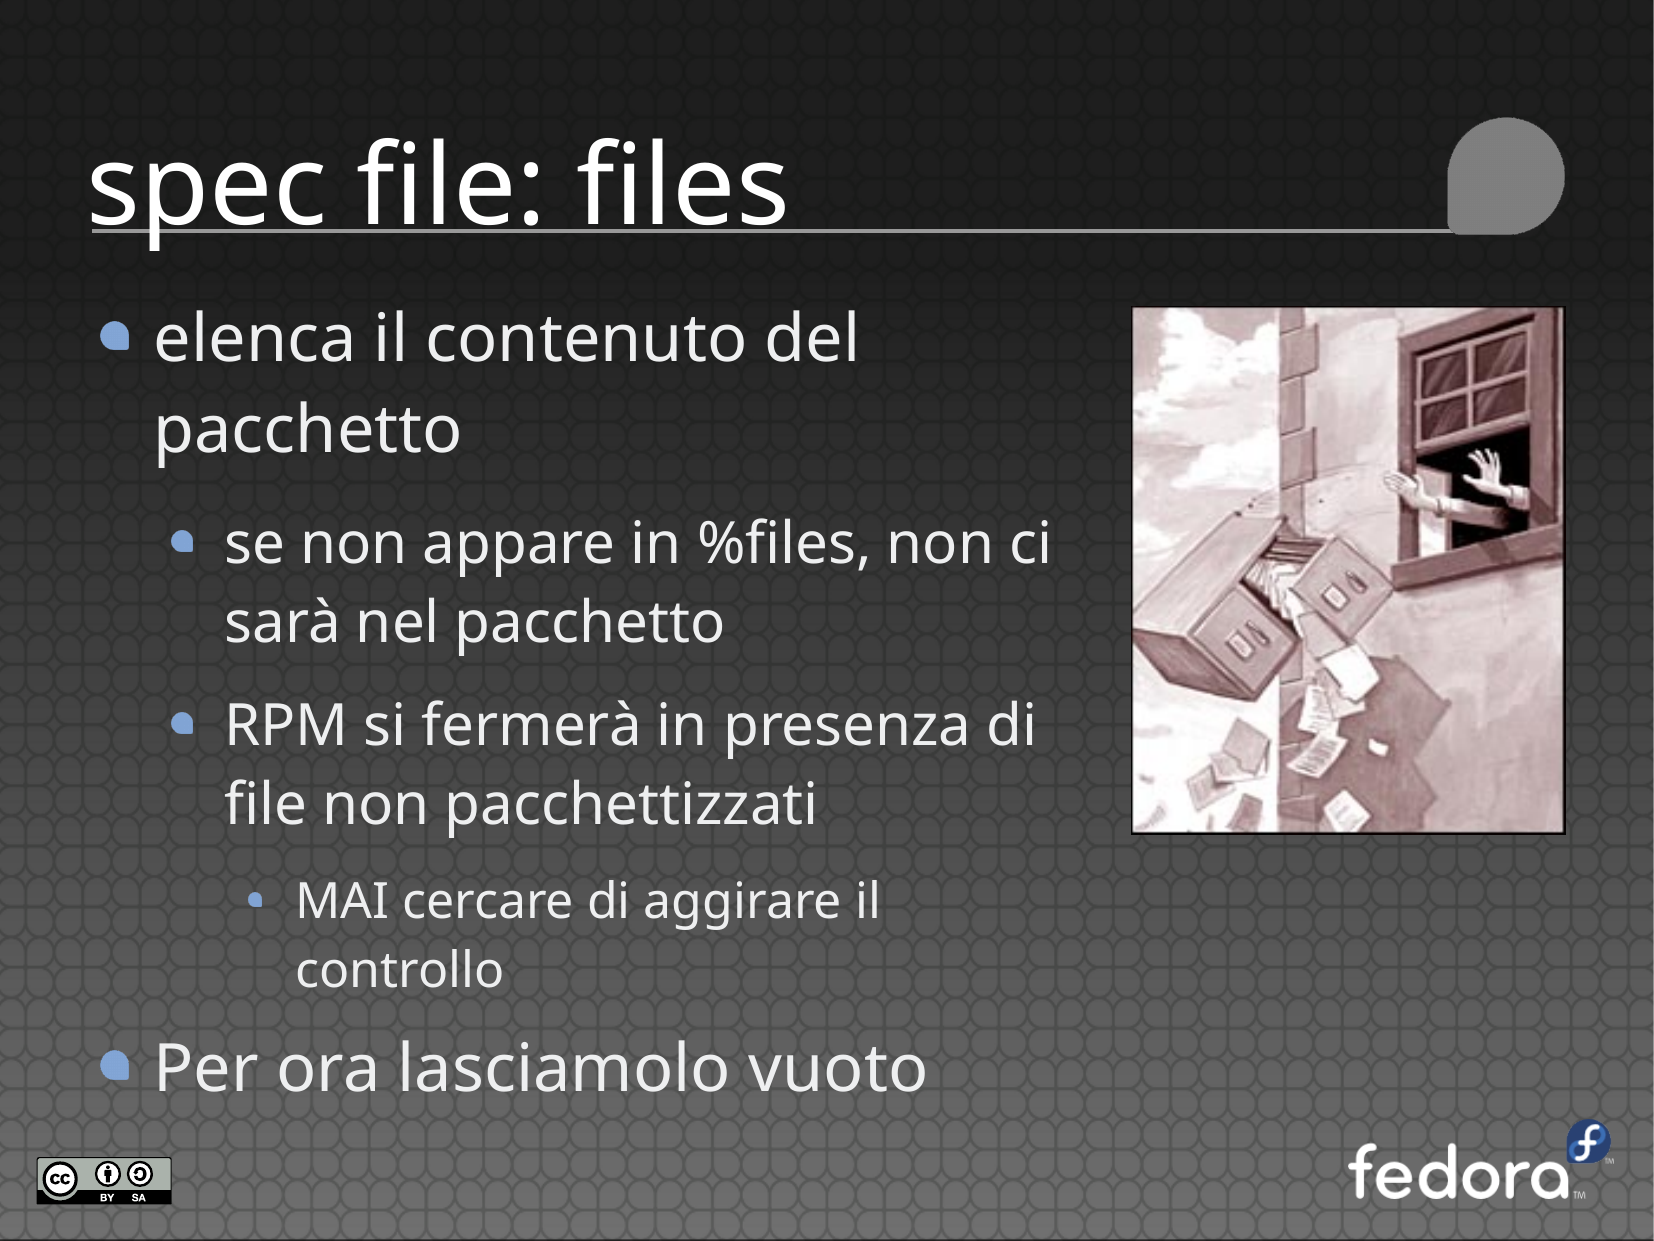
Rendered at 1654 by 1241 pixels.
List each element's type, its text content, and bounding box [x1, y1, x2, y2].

list elenca il contenuto del pacchetto se non appare in %files, non ci sarà nel pacchetto RPM si fermerà in presenza di file non pacchettizzati MAI cercare di aggirare il controllo Per ora lasciamolo vuoto [82, 290, 1093, 948]
picture [0, 0, 1654, 1241]
title spec file: files [86, 110, 1576, 251]
